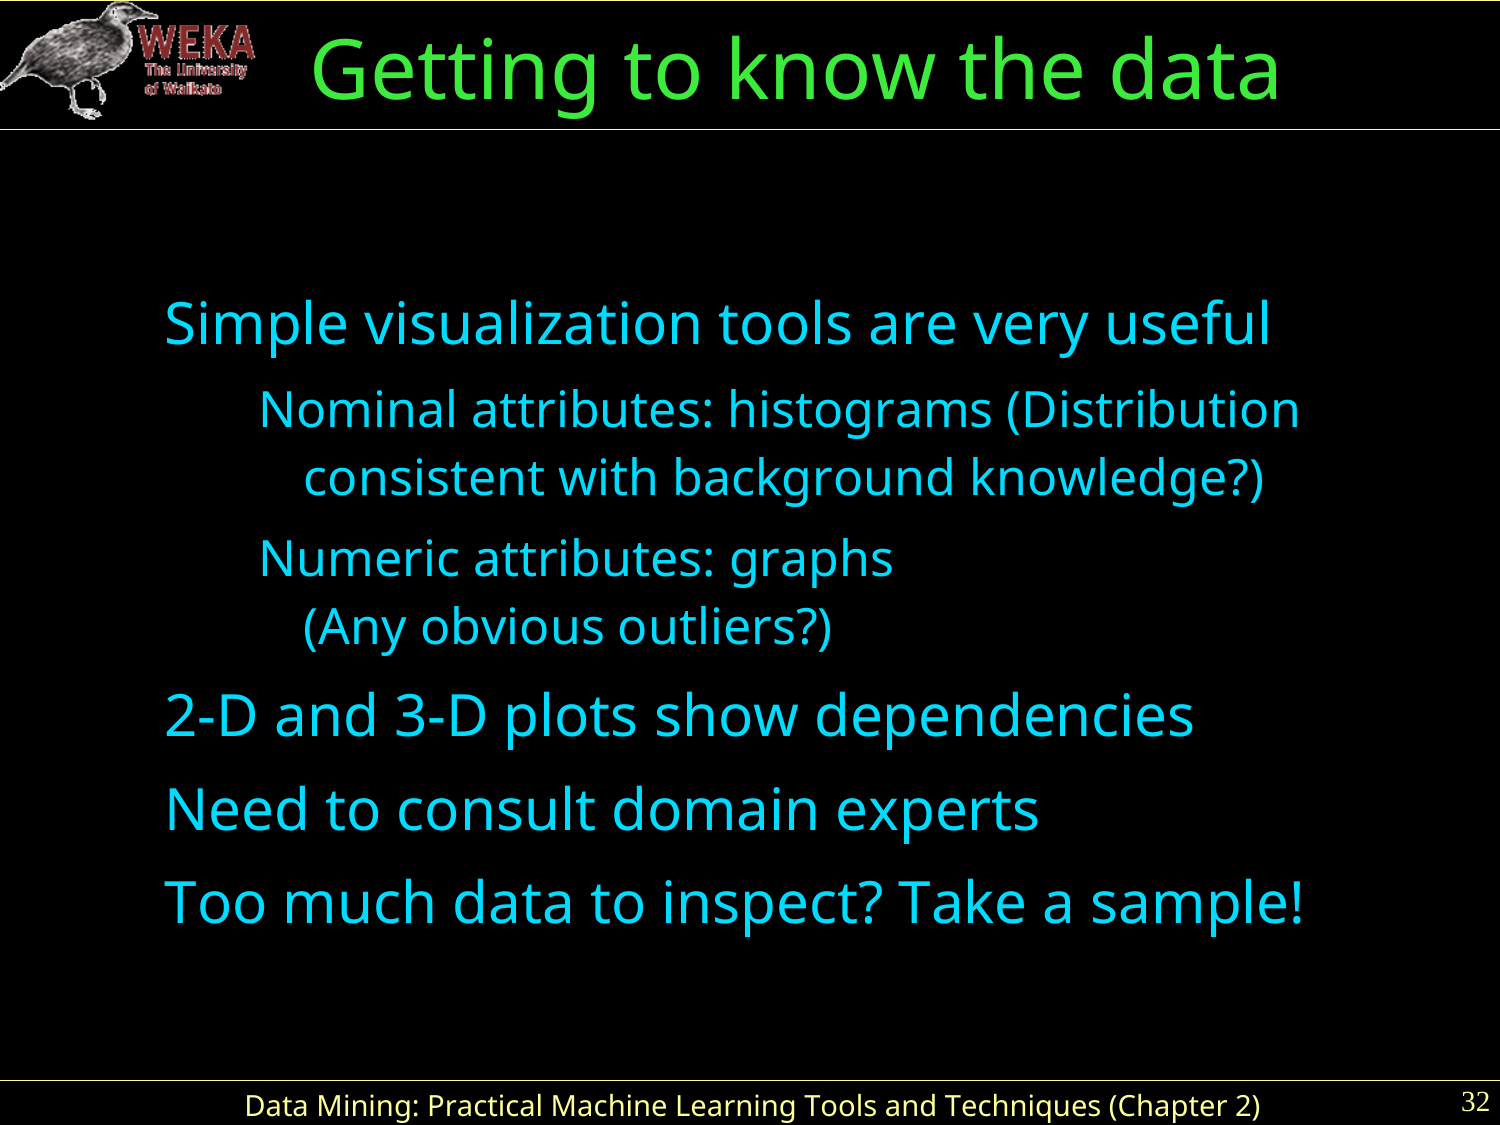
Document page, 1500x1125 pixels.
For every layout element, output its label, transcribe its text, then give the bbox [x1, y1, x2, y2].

text_box Simple visualization tools are very useful Nominal attributes: histograms (Distribution consistent with background knowledge?) Numeric attributes: graphs (Any obvious outliers?) 2-D and 3-D plots show dependencies Need to consult domain experts Too much data to inspect? Take a sample! [149, 275, 1388, 951]
title Getting to know the data [295, 0, 1500, 148]
picture [0, 1, 266, 129]
